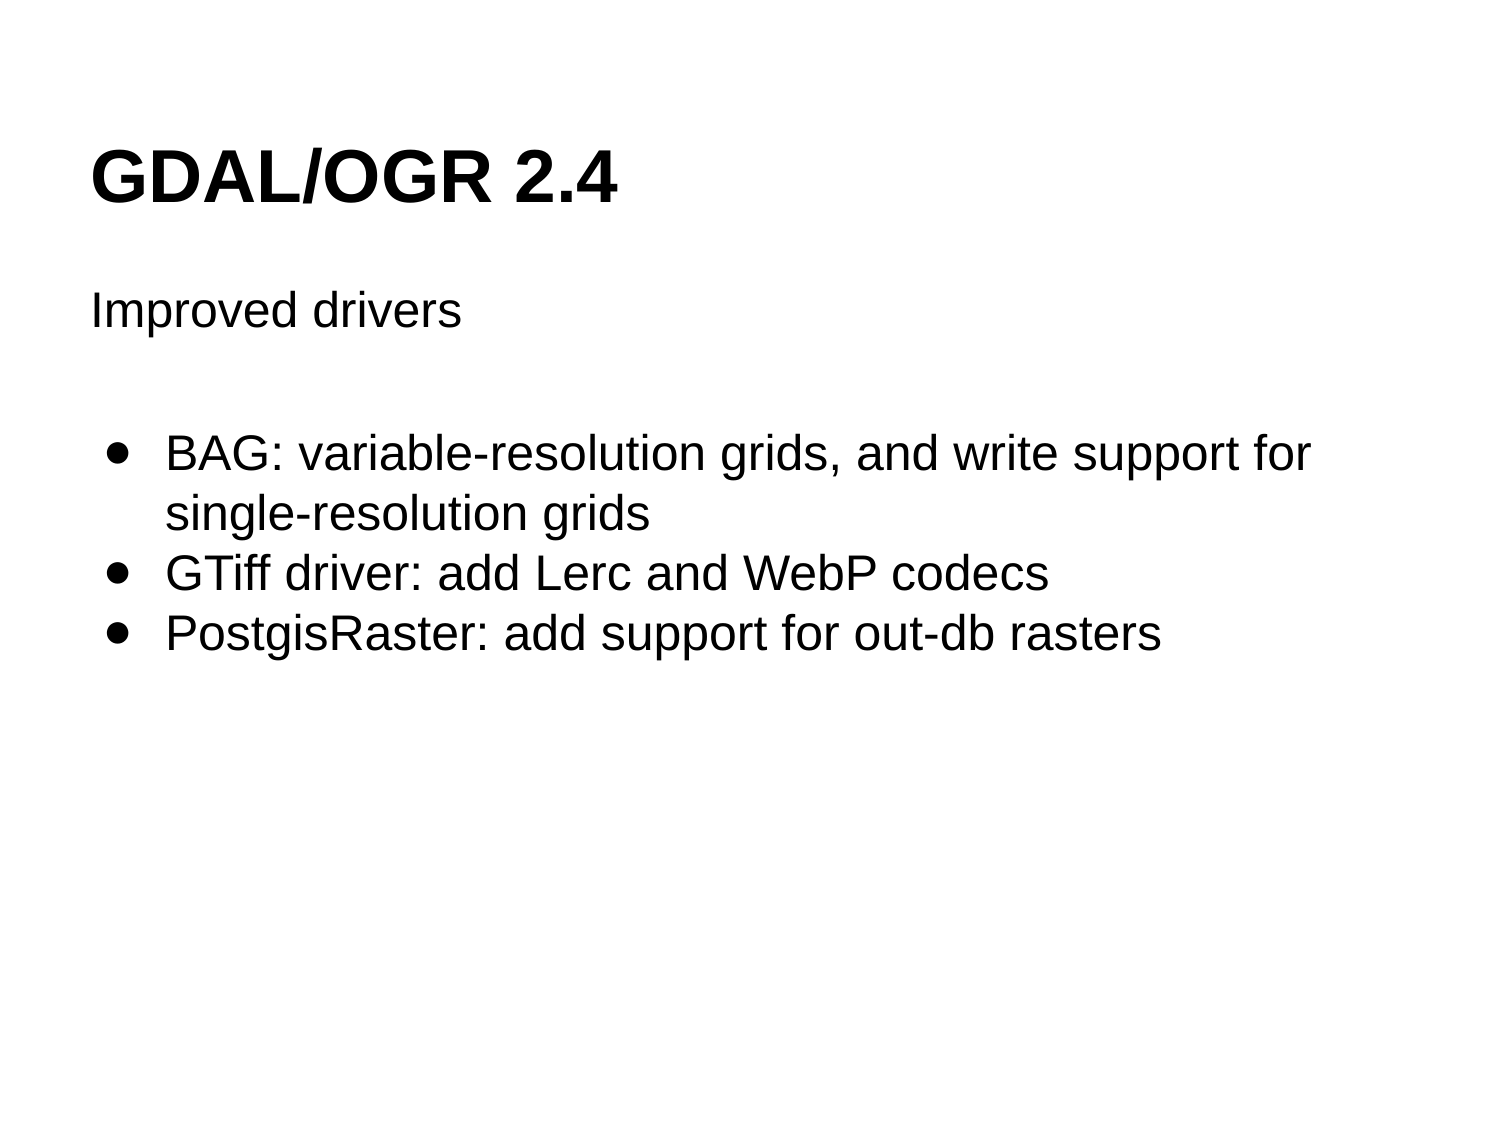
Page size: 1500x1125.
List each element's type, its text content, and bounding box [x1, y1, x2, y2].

list Improved drivers BAG: variable-resolution grids, and write support for single-resolution grids GTiff driver: add Lerc and WebP codecs PostgisRaster: add support for out-db rasters [75, 262, 1425, 1078]
title GDAL/OGR 2.4 [75, 45, 1425, 233]
